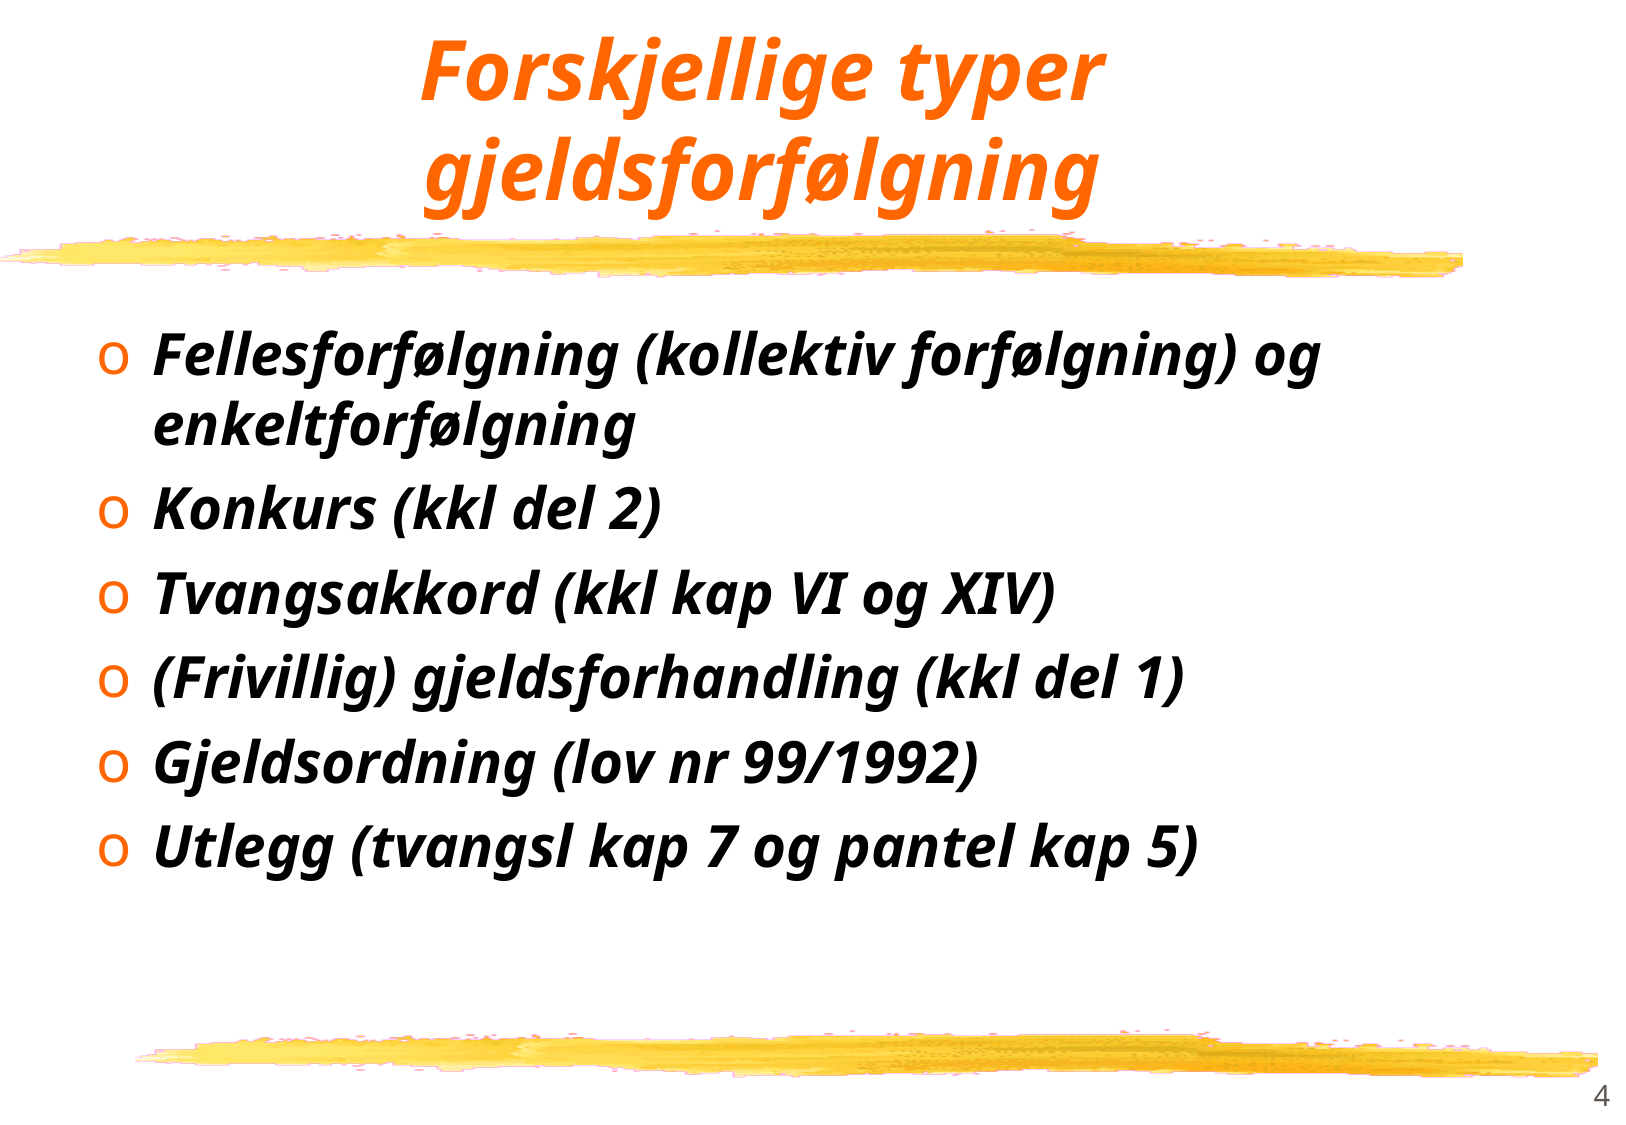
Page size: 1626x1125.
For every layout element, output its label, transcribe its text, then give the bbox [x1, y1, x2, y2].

picture [0, 224, 1463, 288]
picture [135, 1024, 1598, 1088]
list Fellesforfølgning (kollektiv forfølgning) og enkeltforfølgning Konkurs (kkl del 2) Tvangsakkord (kkl kap VI og XIV) (Frivillig) gjeldsforhandling (kkl del 1) Gjeldsordning (lov nr 99/1992) Utlegg (tvangsl kap 7 og pantel kap 5) [81, 309, 1535, 1001]
title Forskjellige typer gjeldsforfølgning [72, 9, 1454, 225]
text_box <number> [1516, 1050, 1626, 1125]
